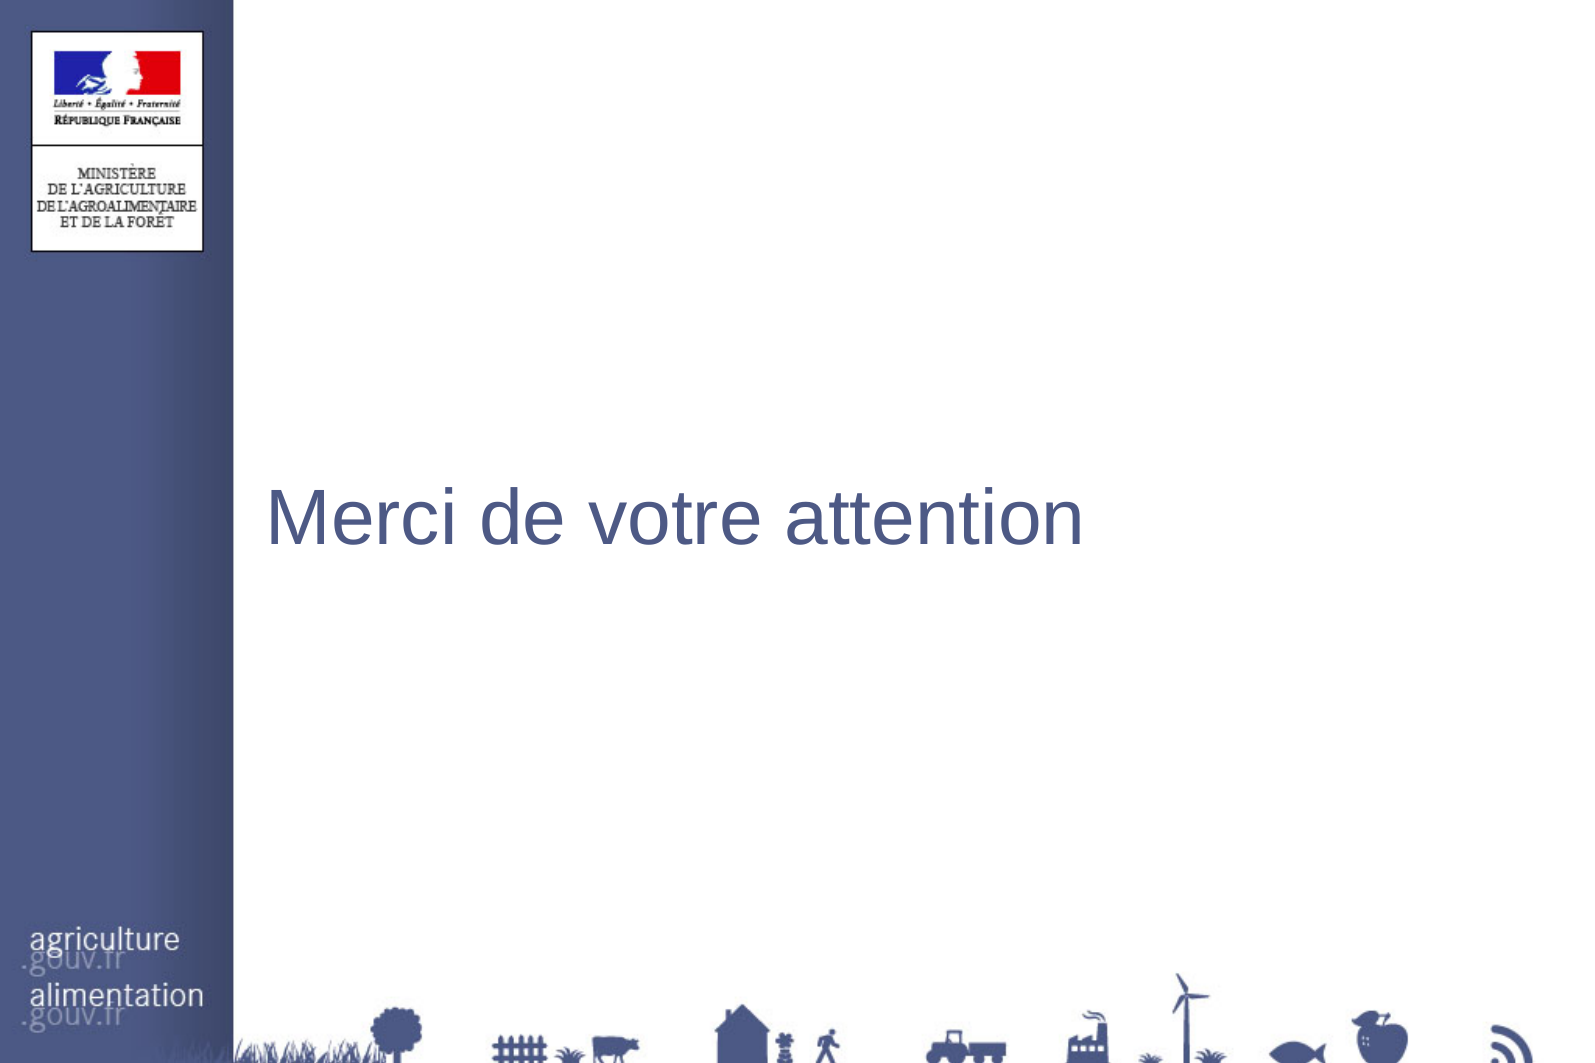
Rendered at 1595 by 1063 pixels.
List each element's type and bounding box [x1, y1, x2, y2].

picture [0, 0, 1595, 1063]
list [265, 189, 1536, 892]
